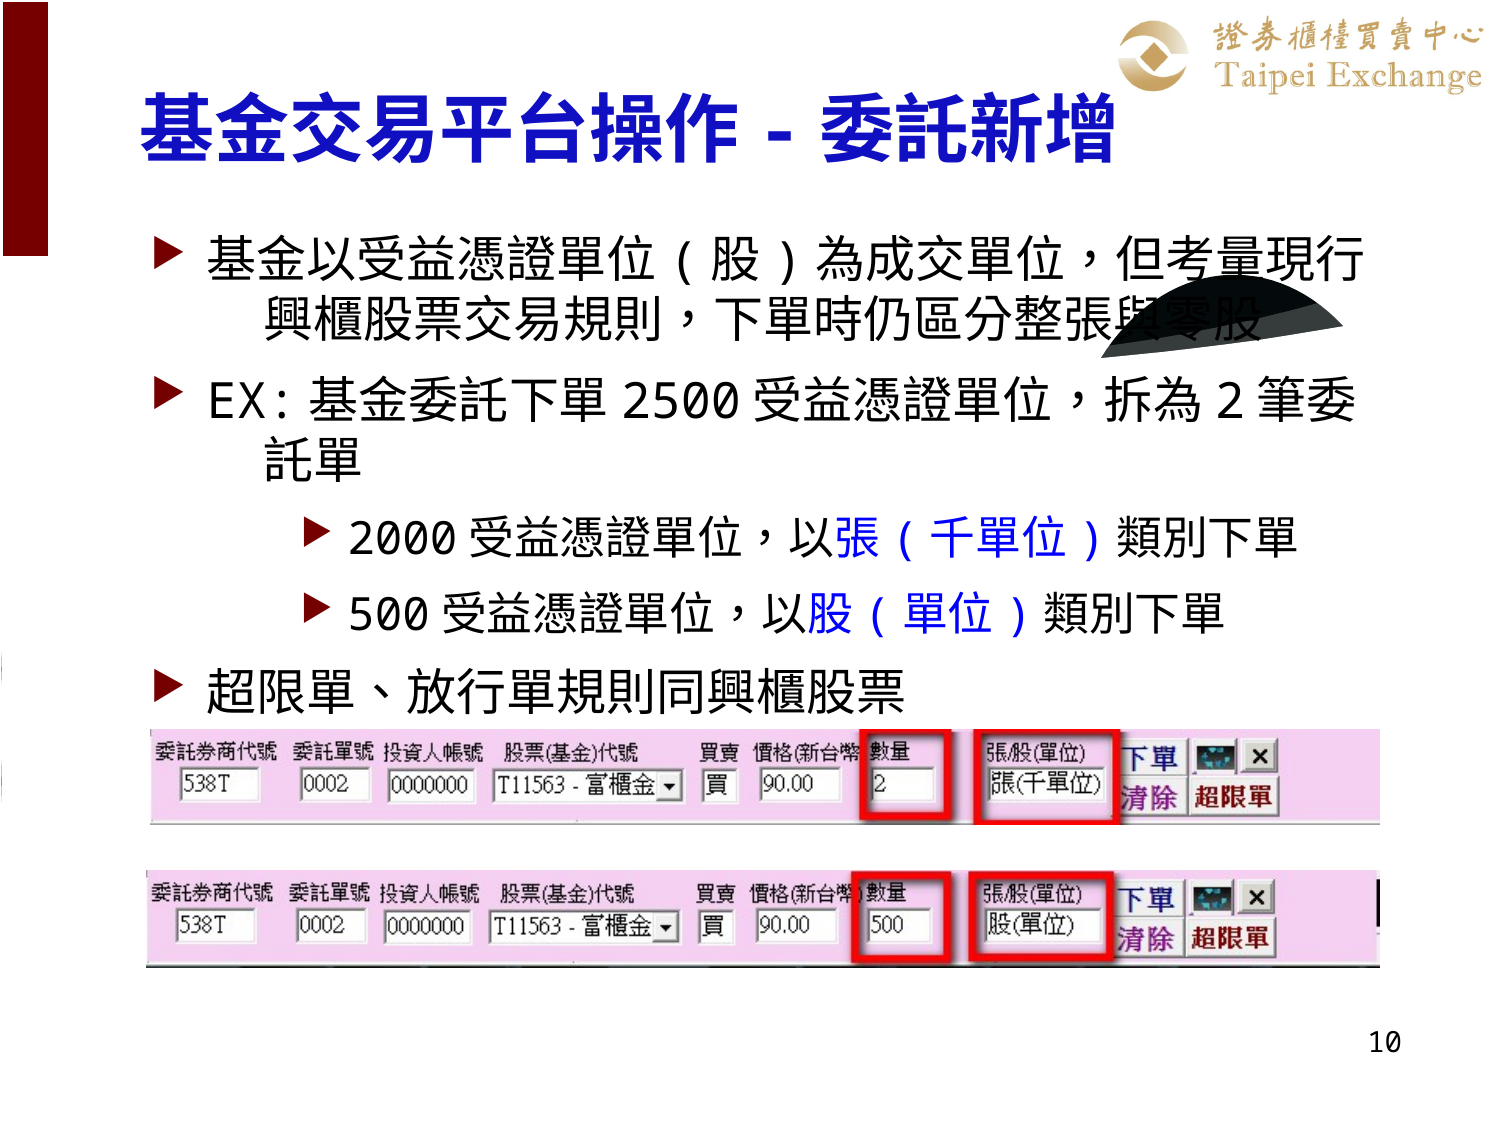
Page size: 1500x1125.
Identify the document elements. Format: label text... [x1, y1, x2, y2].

text_box [1352, 1015, 1444, 1071]
picture [150, 729, 1380, 825]
list 基金以受益憑證單位(股)為成交單位，但考量現行興櫃股票交易規則，下單時仍區分整張與零股 EX:基金委託下單2500受益憑證單位，拆為2筆委託單 2000受益憑證單位，以張(千單位)類別下單 500受益憑證單位，以股(單位)類別下單 超限單、放行單規則同興櫃股票 [135, 220, 1417, 1059]
picture [146, 870, 1380, 968]
title 基金交易平台操作-委託新增 [124, 68, 1341, 185]
